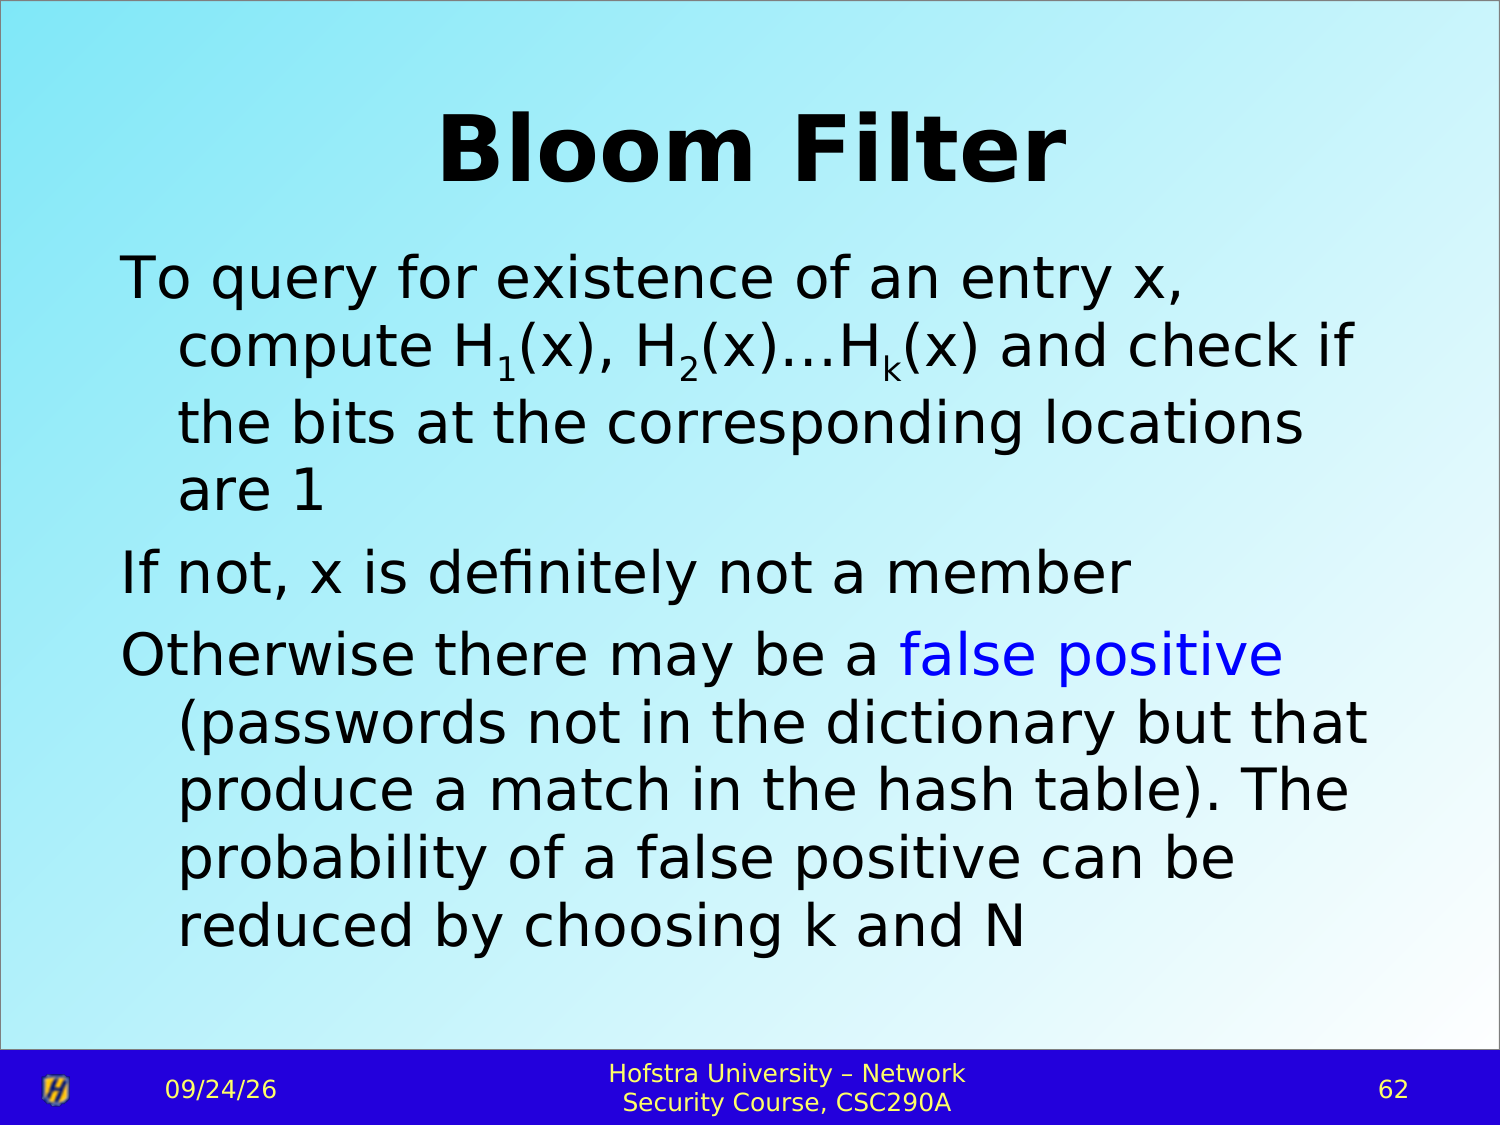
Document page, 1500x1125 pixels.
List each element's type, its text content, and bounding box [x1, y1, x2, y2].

list To query for existence of an entry x, compute H1(x), H2(x)…Hk(x) and check if the bits at the corresponding locations are 1 If not, x is definitely not a member Otherwise there may be a false positive (passwords not in the dictionary but that produce a match in the hash table). The probability of a false positive can be reduced by choosing k and N [106, 237, 1426, 1051]
title Bloom Filter [112, 84, 1391, 212]
picture [37, 1072, 76, 1110]
